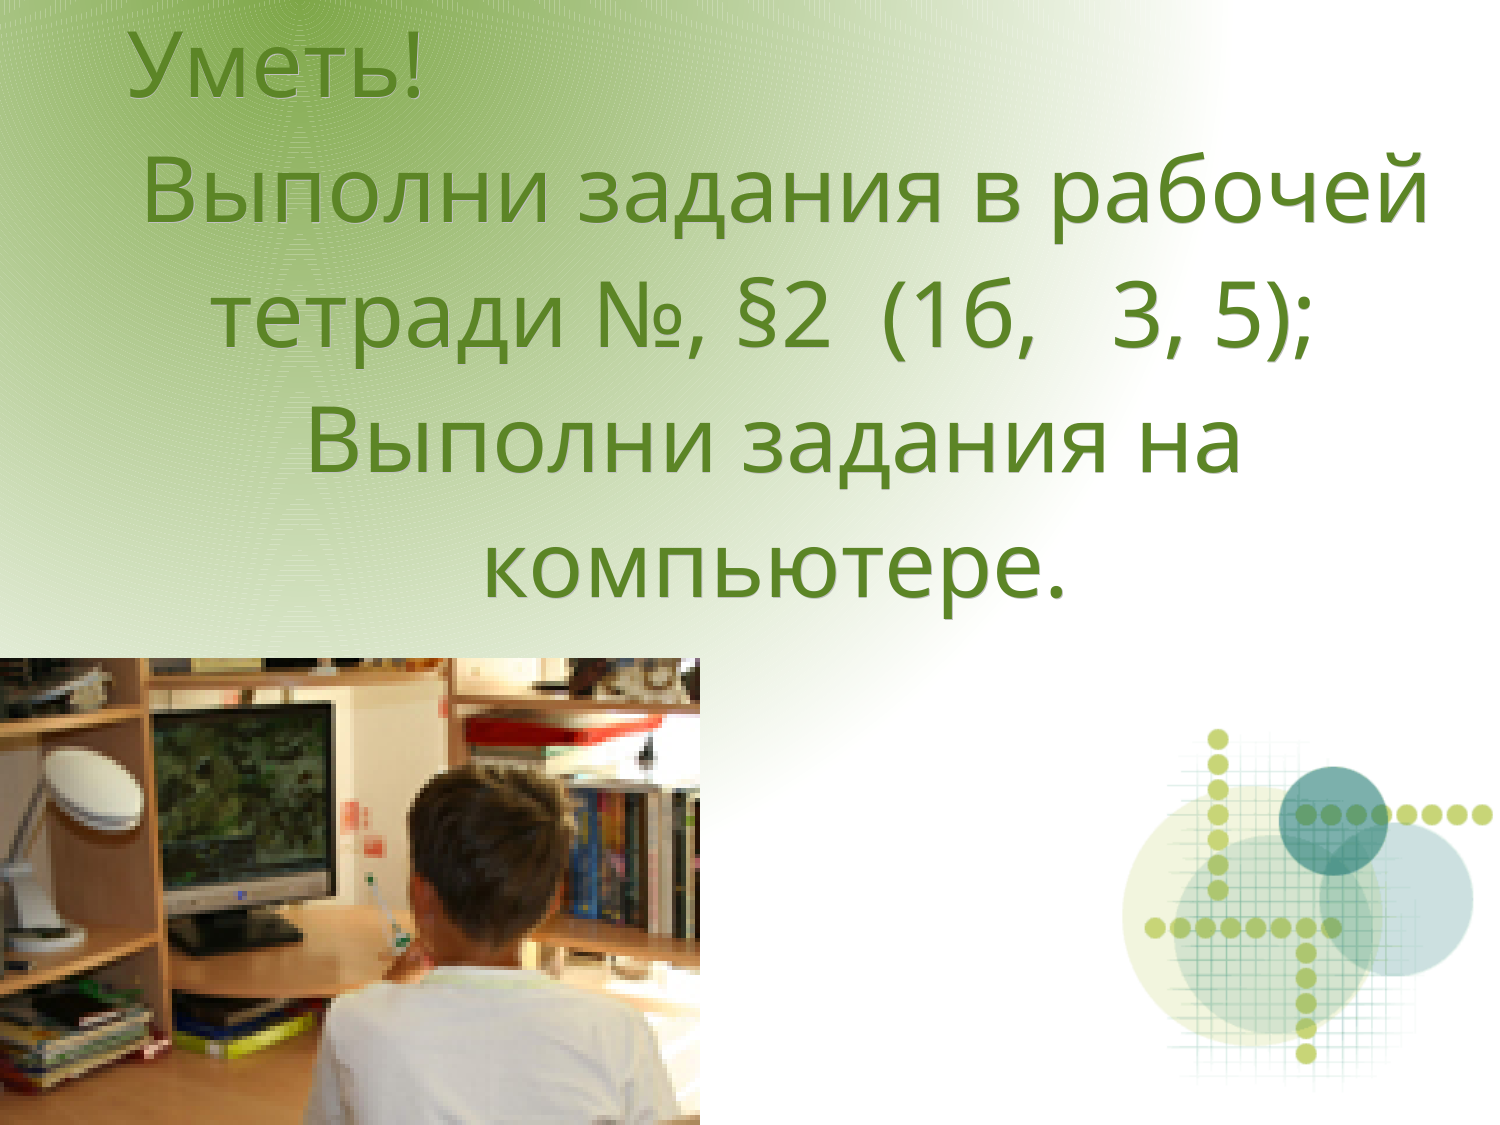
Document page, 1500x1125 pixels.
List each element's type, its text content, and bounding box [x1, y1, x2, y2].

picture [0, 658, 700, 1125]
picture [1110, 718, 1500, 1098]
title Уметь! Выполни задания в рабочей тетради №, §2 (1б, 3, 5); Выполни задания на компьютере. [99, 0, 1450, 653]
